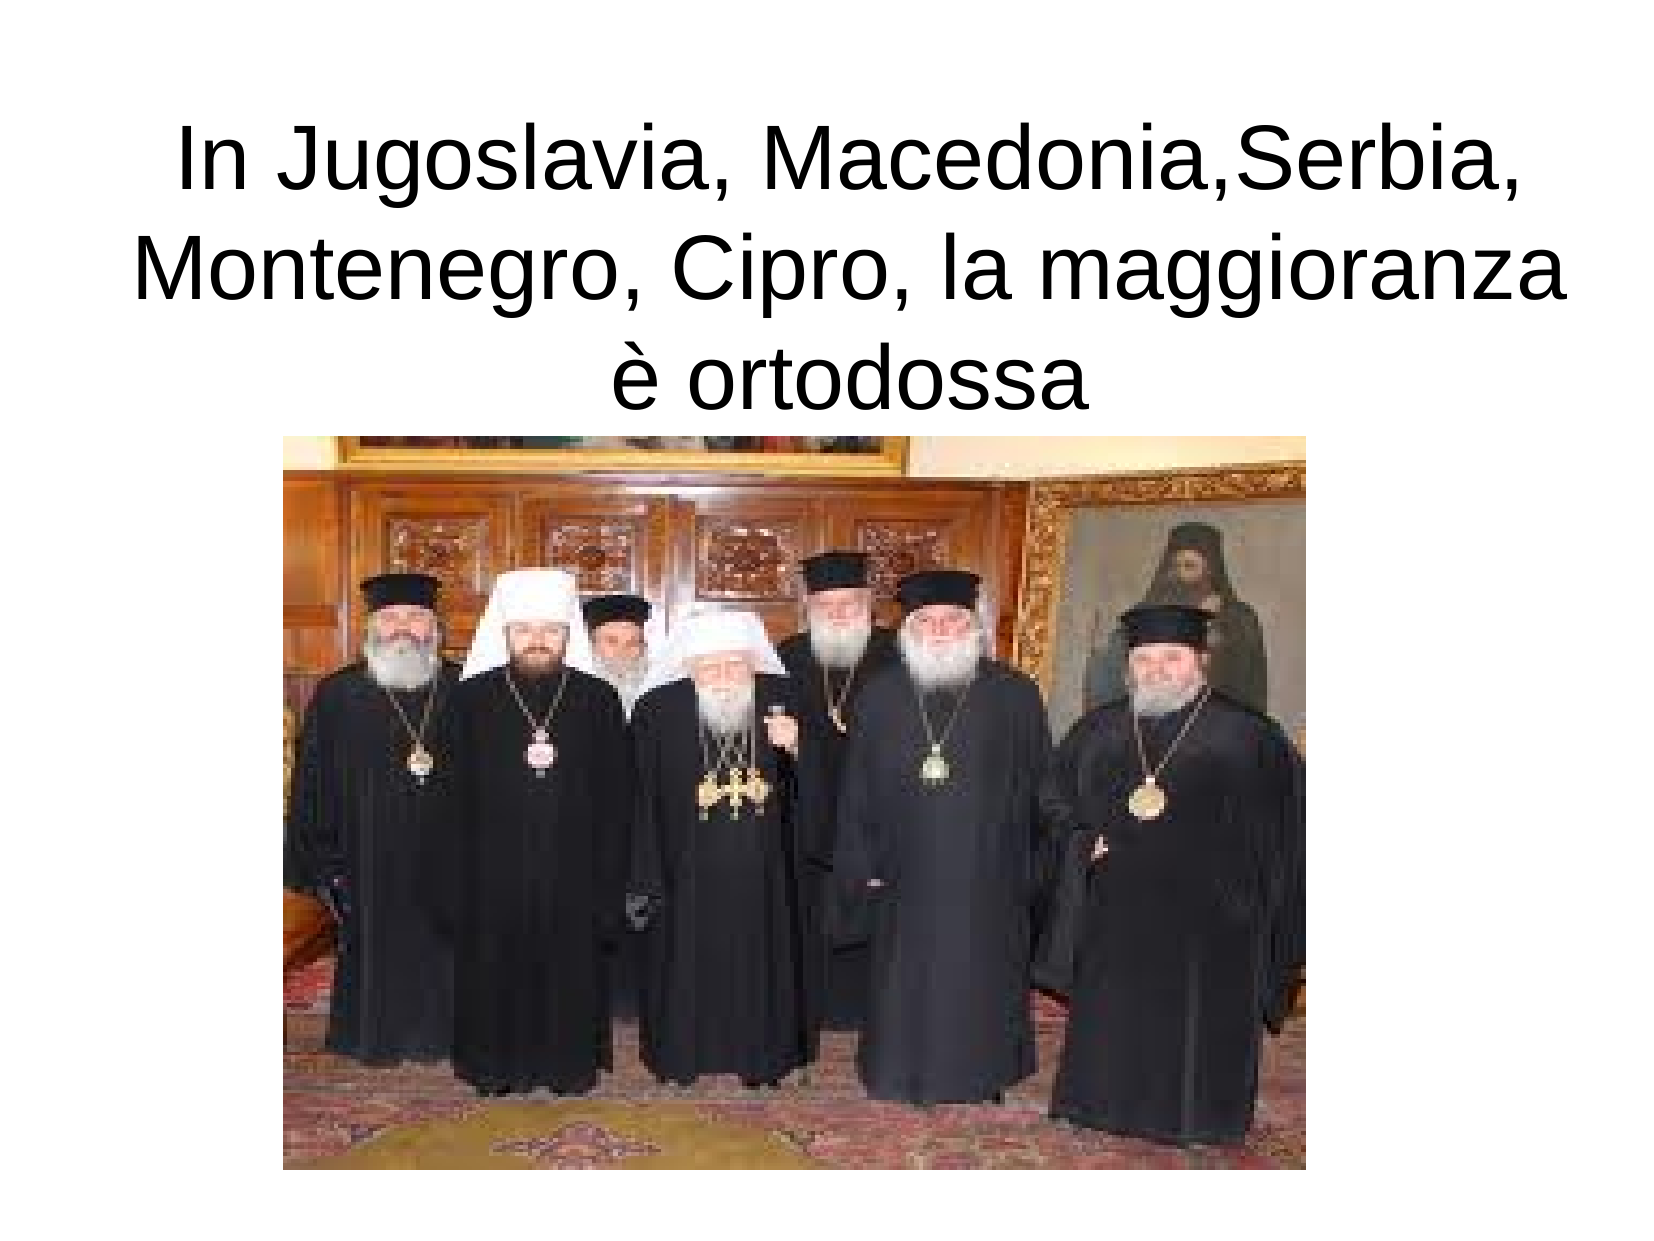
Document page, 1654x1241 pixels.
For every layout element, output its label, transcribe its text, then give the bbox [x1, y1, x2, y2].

title In Jugoslavia, Macedonia,Serbia, Montenegro, Cipro, la maggioranza è ortodossa [106, 97, 1595, 508]
picture [283, 437, 1306, 1170]
